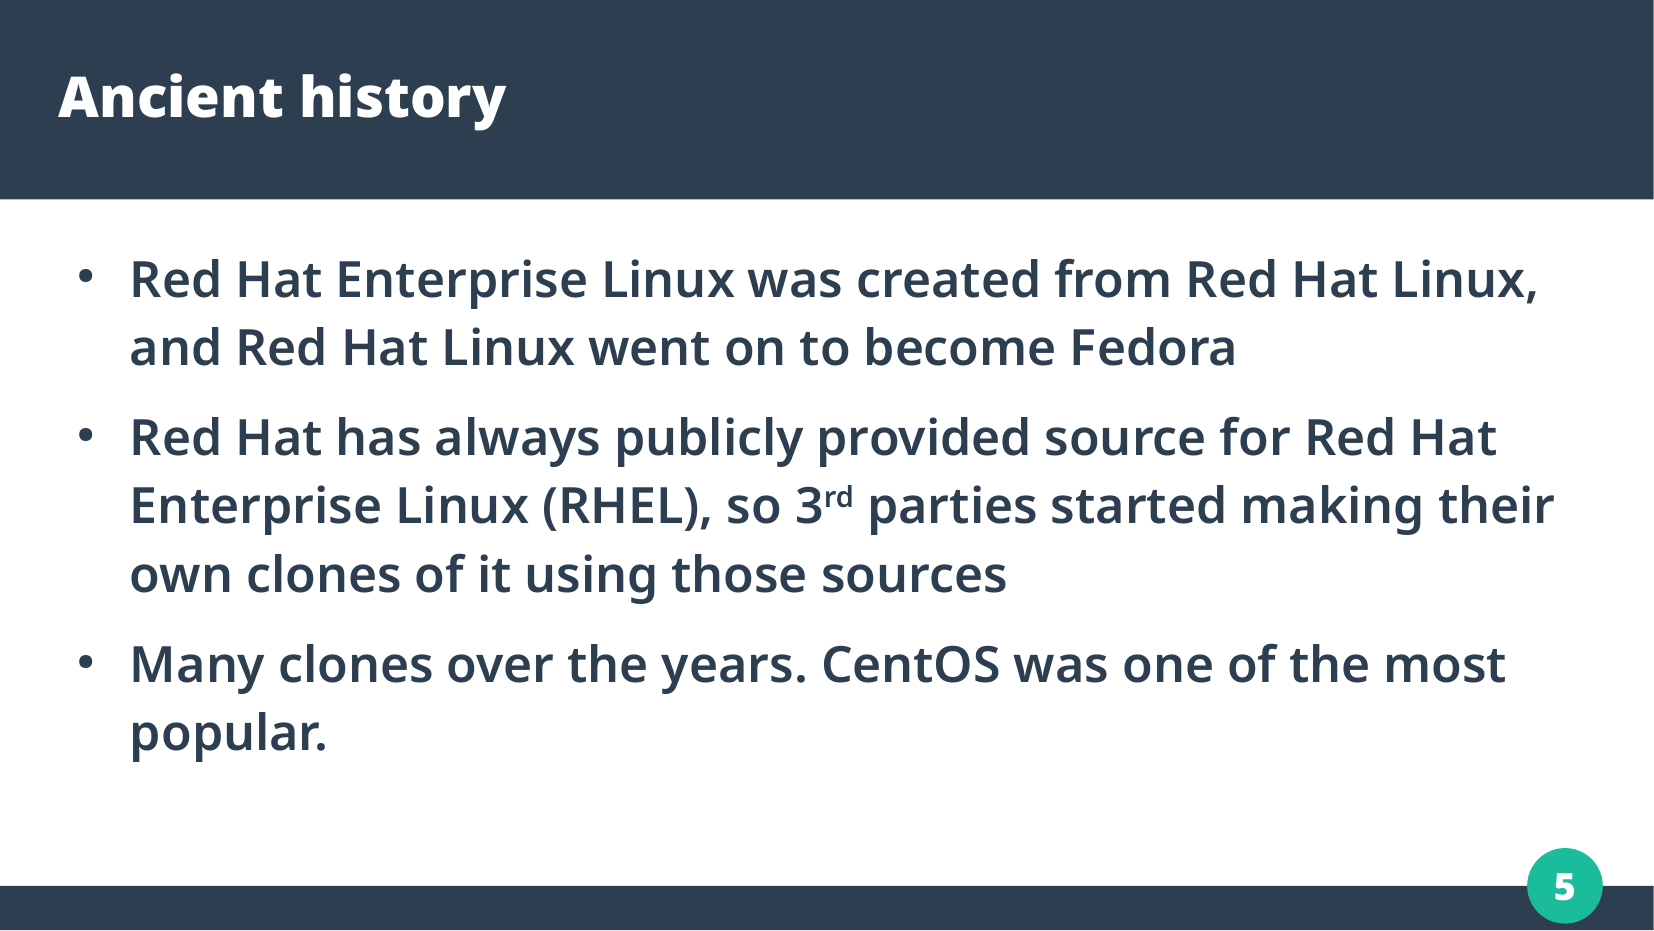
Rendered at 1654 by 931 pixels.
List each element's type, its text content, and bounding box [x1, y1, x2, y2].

title Ancient history [59, 37, 1595, 156]
list Red Hat Enterprise Linux was created from Red Hat Linux, and Red Hat Linux went on to become Fedora Red Hat has always publicly provided source for Red Hat Enterprise Linux (RHEL), so 3rd parties started making their own clones of it using those sources Many clones over the years. CentOS was one of the most popular. [59, 243, 1595, 864]
